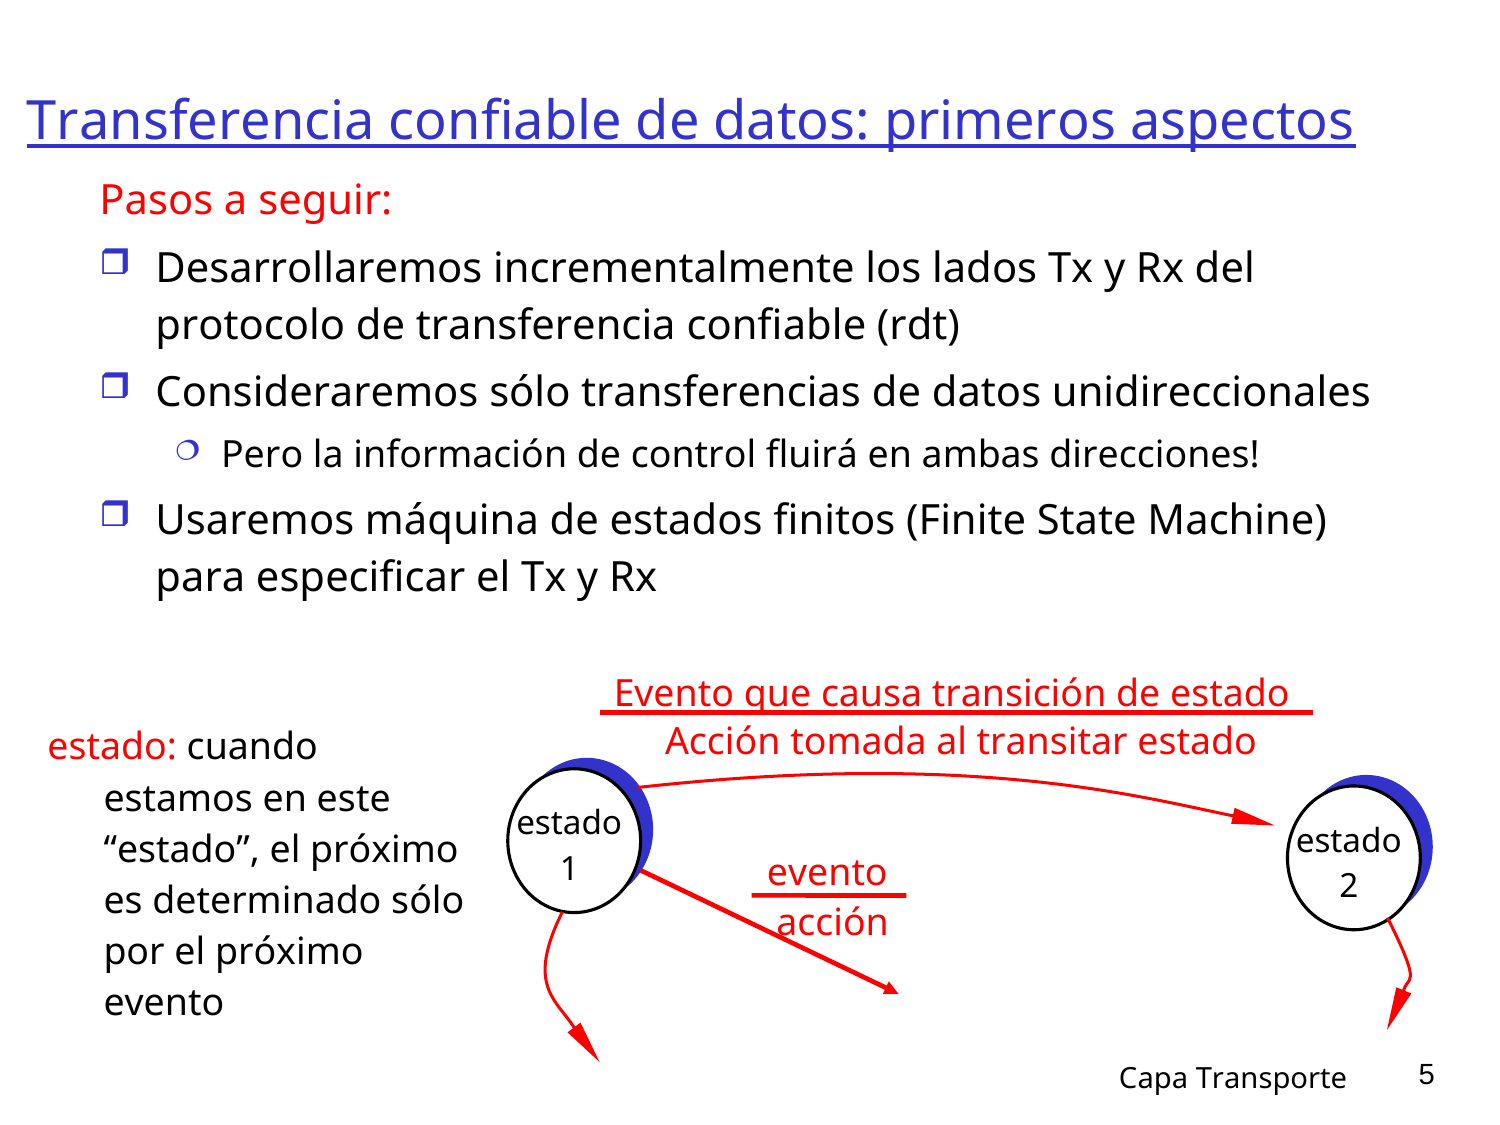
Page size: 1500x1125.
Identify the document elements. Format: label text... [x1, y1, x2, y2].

text_box estado 1 [501, 791, 638, 898]
list Pasos a seguir: Desarrollaremos incrementalmente los lados Tx y Rx del protocolo de transferencia confiable (rdt)‏ Consideraremos sólo transferencias de datos unidireccionales Pero la información de control fluirá en ambas direcciones! Usaremos máquina de estados finitos (Finite State Machine) para especificar el Tx y Rx [84, 162, 1388, 676]
text_box Acción tomada al transitar estado [650, 715, 1273, 774]
text_box evento [751, 837, 903, 893]
text_box [1305, 774, 1433, 894]
text_box [526, 757, 654, 876]
title Transferencia confiable de datos: primeros aspectos [11, 24, 1487, 213]
text_box [534, 898, 615, 913]
text_box estado: cuando estamos en este “estado”, el próximo es determinado sólo por el próximo evento [32, 712, 488, 1050]
text_box Evento que causa transición de estado [598, 658, 1306, 725]
text_box acción [761, 887, 905, 893]
text_box estado 2 [1281, 809, 1417, 915]
text_box Acción tomada al transitar estado [650, 706, 1273, 710]
text_box [1313, 915, 1395, 930]
text_box acción [761, 898, 905, 955]
